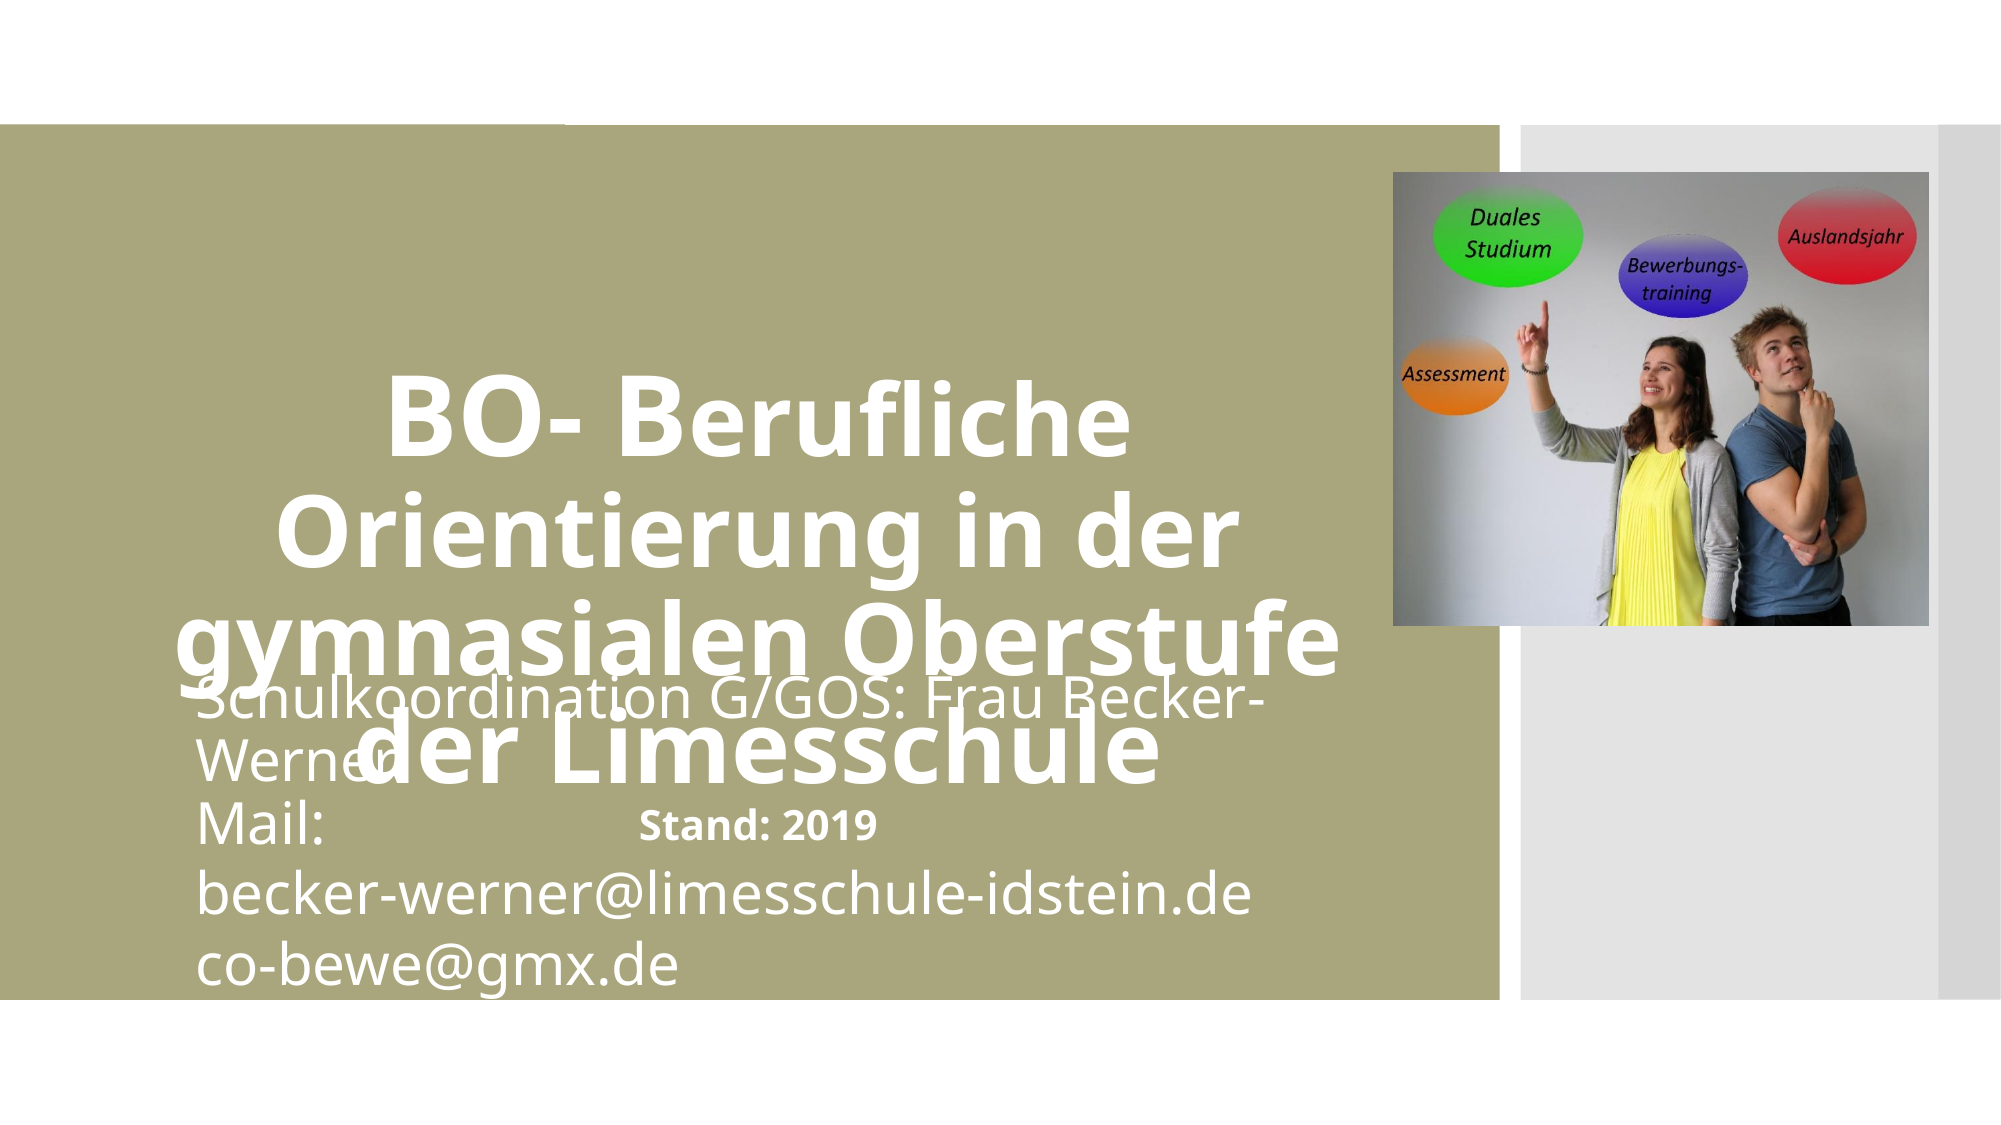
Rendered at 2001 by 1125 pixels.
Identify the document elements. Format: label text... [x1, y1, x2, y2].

subtitle Schulkoordination G/GOS: Frau Becker-Werner Mail: becker-werner@limesschule-idstein.de co-bewe@gmx.de [180, 661, 1381, 917]
title BO- Berufliche Orientierung in der gymnasialen Oberstufe der Limesschule Stand: 2019 [141, 217, 1376, 662]
picture [1393, 172, 1929, 627]
